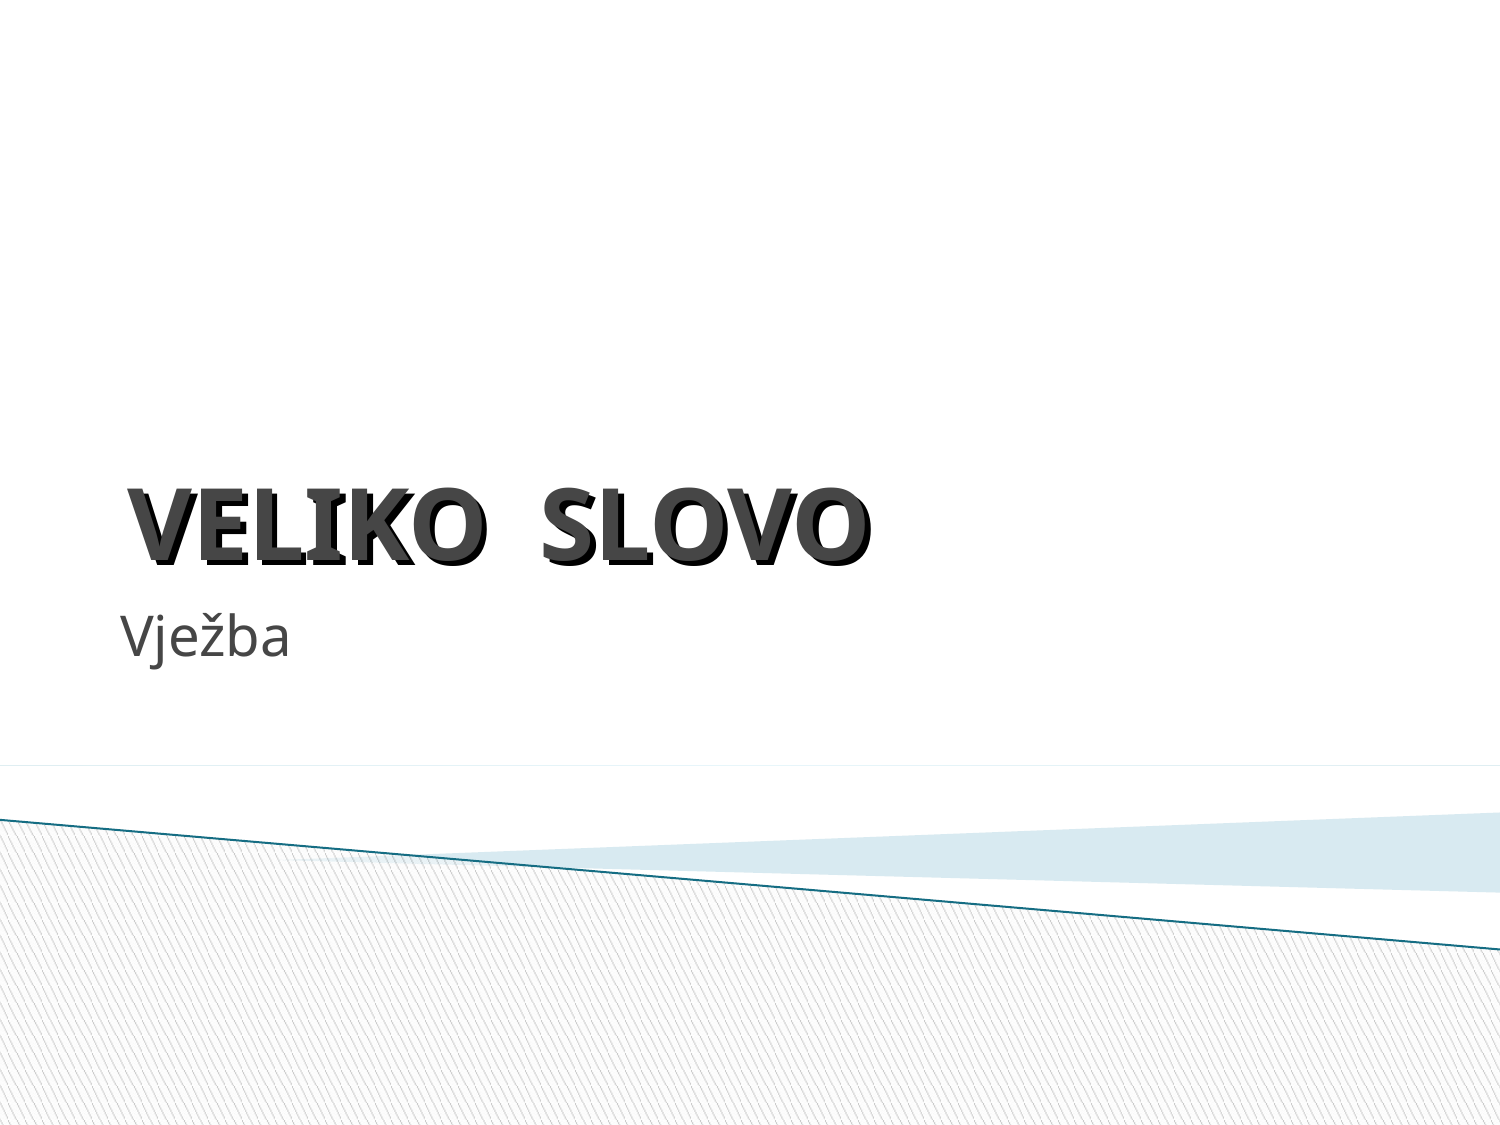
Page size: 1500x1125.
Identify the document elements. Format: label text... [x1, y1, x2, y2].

title VELIKO SLOVO [112, 287, 1388, 588]
subtitle Vježba [112, 592, 1388, 790]
